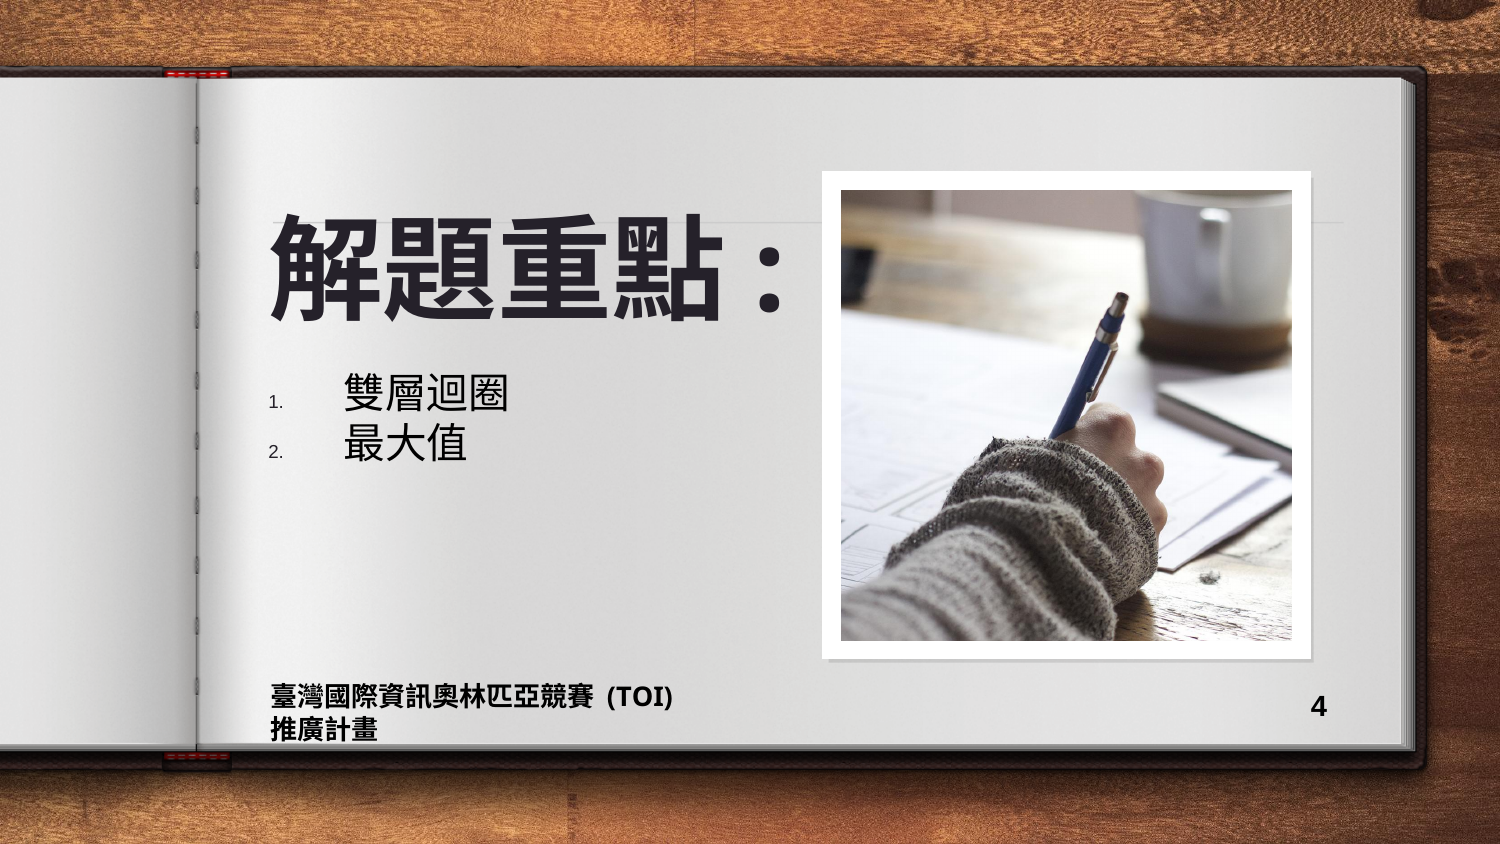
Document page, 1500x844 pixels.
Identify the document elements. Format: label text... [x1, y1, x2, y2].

text_box [829, 178, 1314, 663]
text_box 雙層迴圈 最大值 [253, 352, 807, 656]
text_box [1295, 672, 1386, 737]
picture [841, 190, 1292, 641]
text_box 解題重點: [253, 158, 784, 350]
